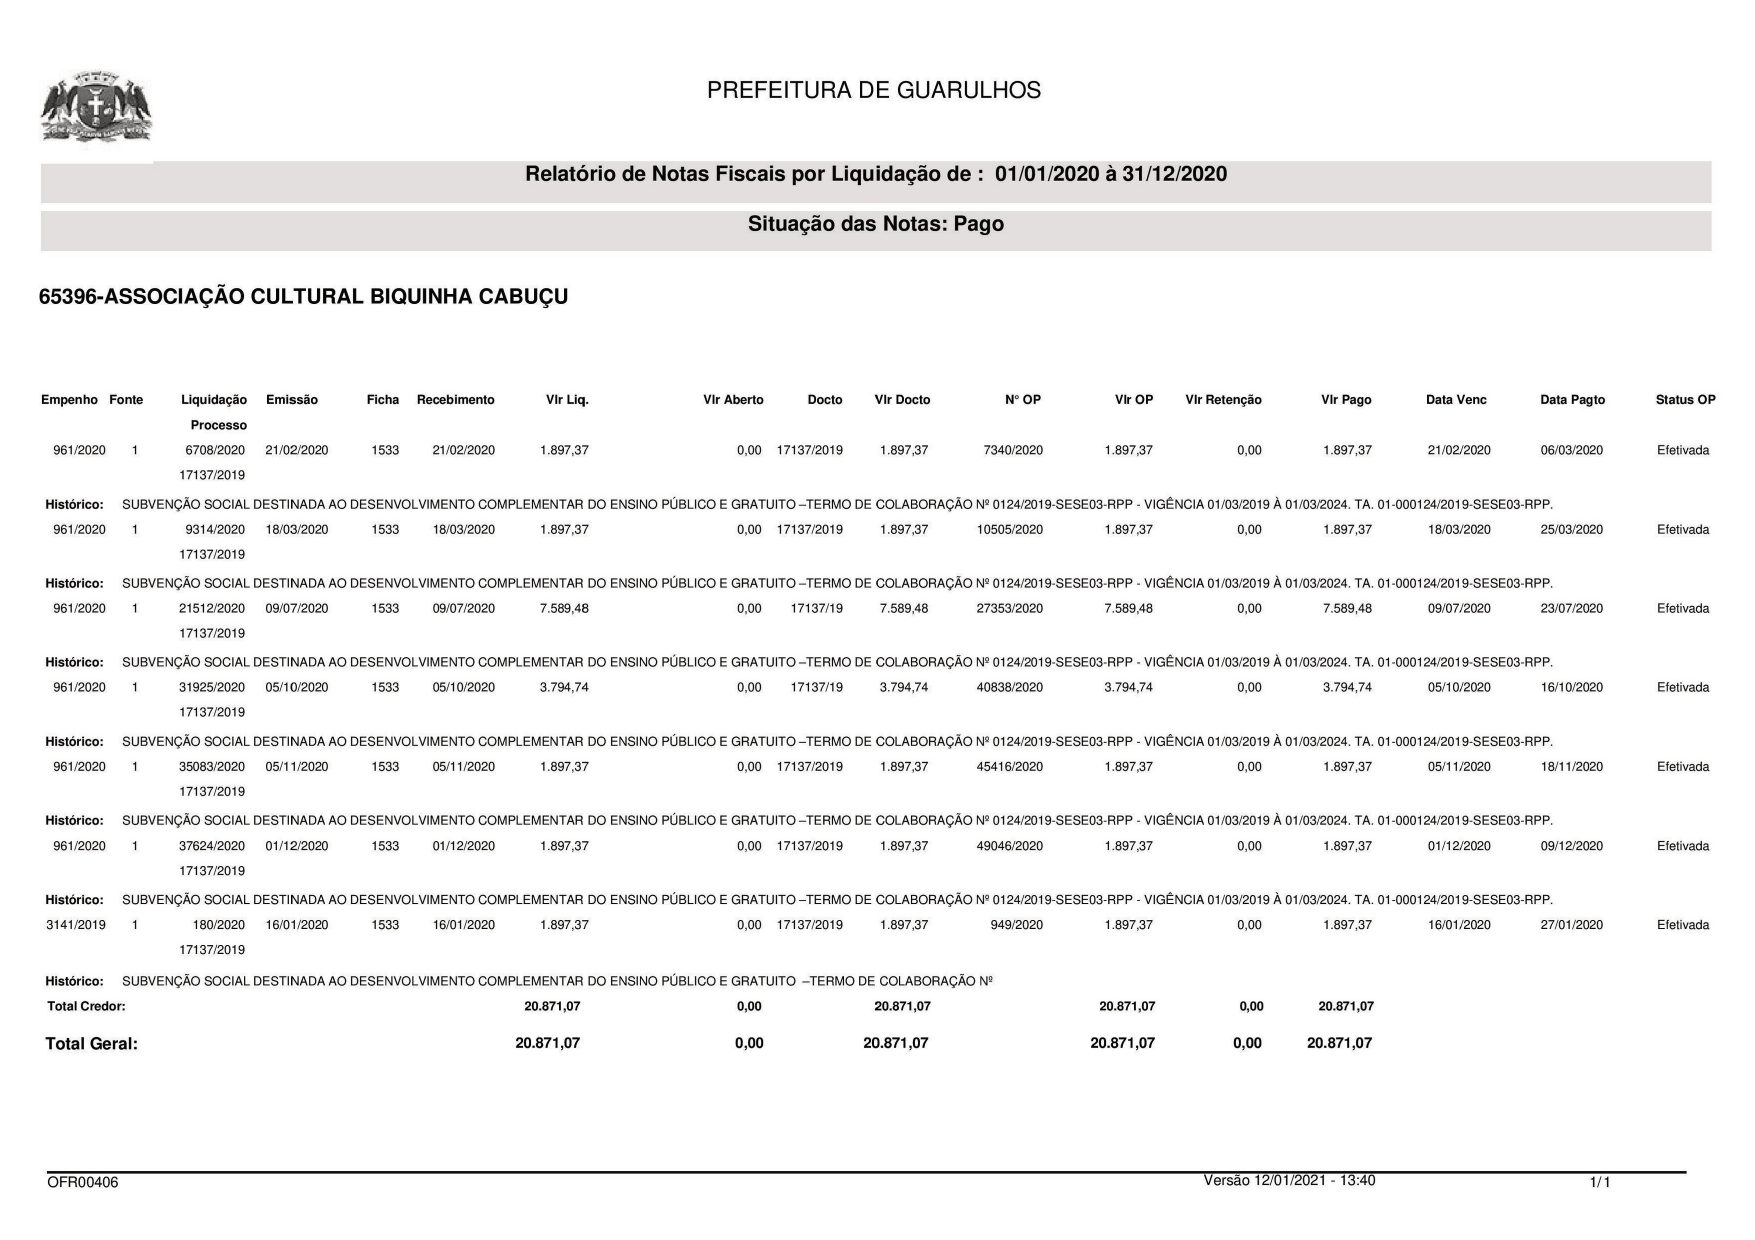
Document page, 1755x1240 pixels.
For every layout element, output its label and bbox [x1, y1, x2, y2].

text_box [0, 2, 1752, 1240]
